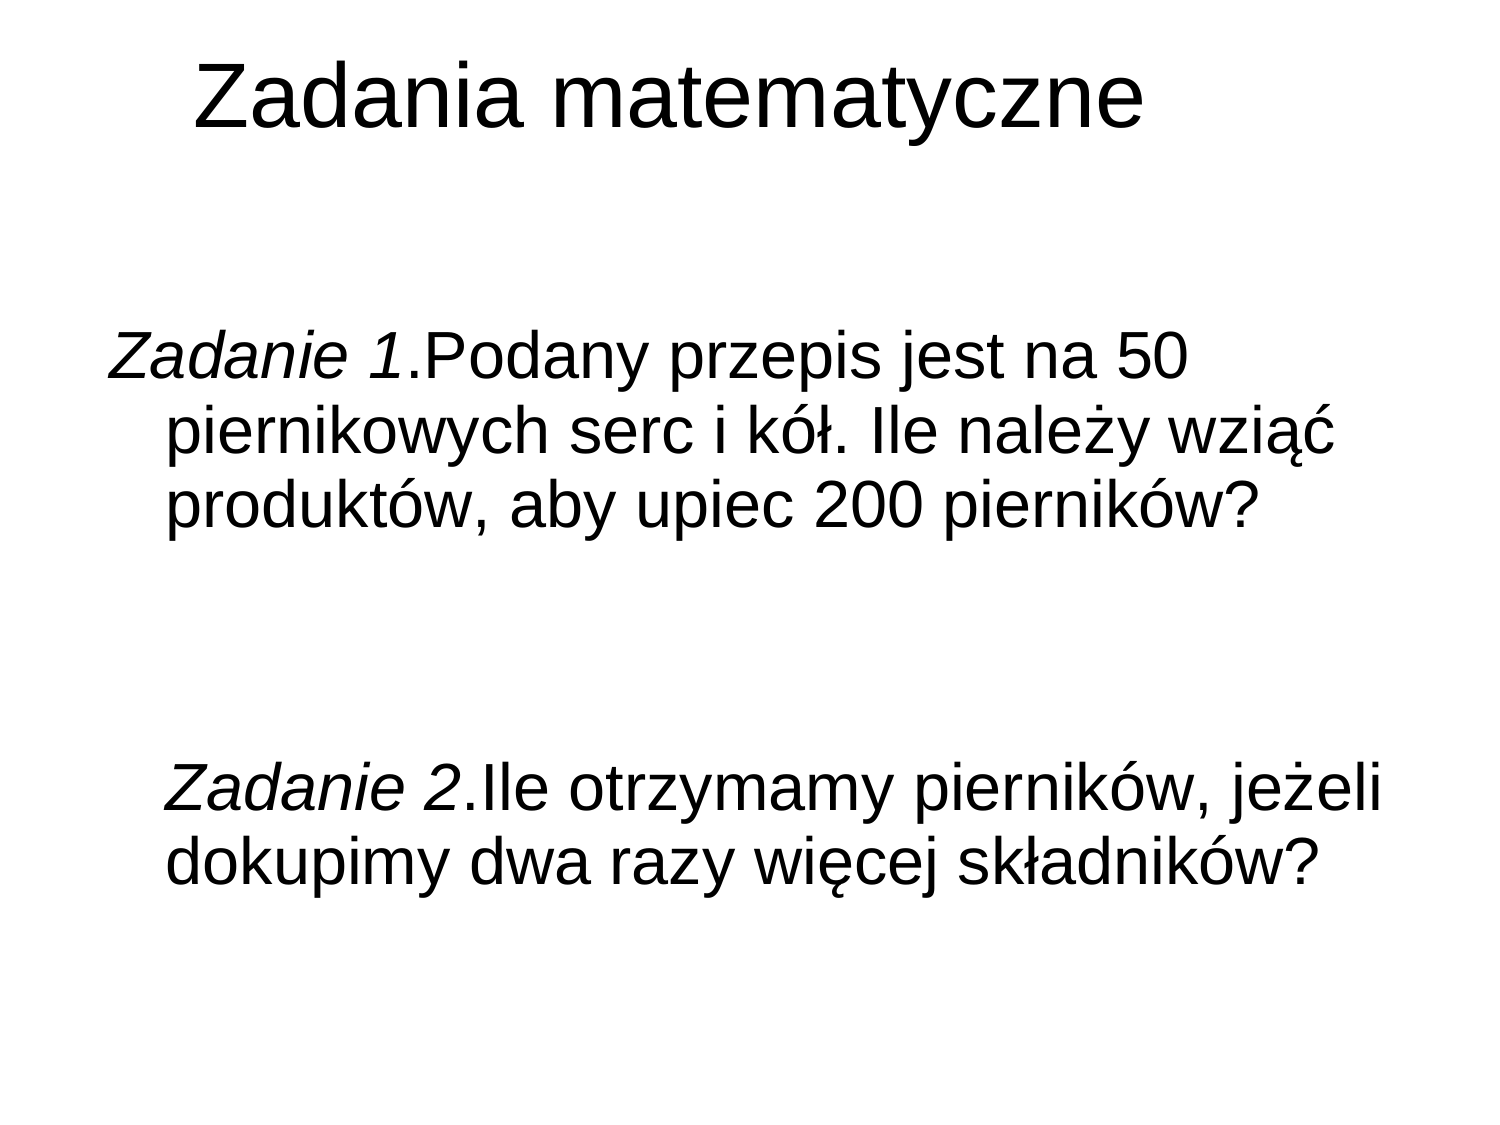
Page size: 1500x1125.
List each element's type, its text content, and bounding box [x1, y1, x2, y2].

list Zadanie 1.Podany przepis jest na 50 piernikowych serc i kół. Ile należy wziąć produktów, aby upiec 200 pierników? Zadanie 2.Ile otrzymamy pierników, jeżeli dokupimy dwa razy więcej składników? [53, 314, 1403, 1057]
title Zadania matematyczne [76, 30, 1352, 272]
